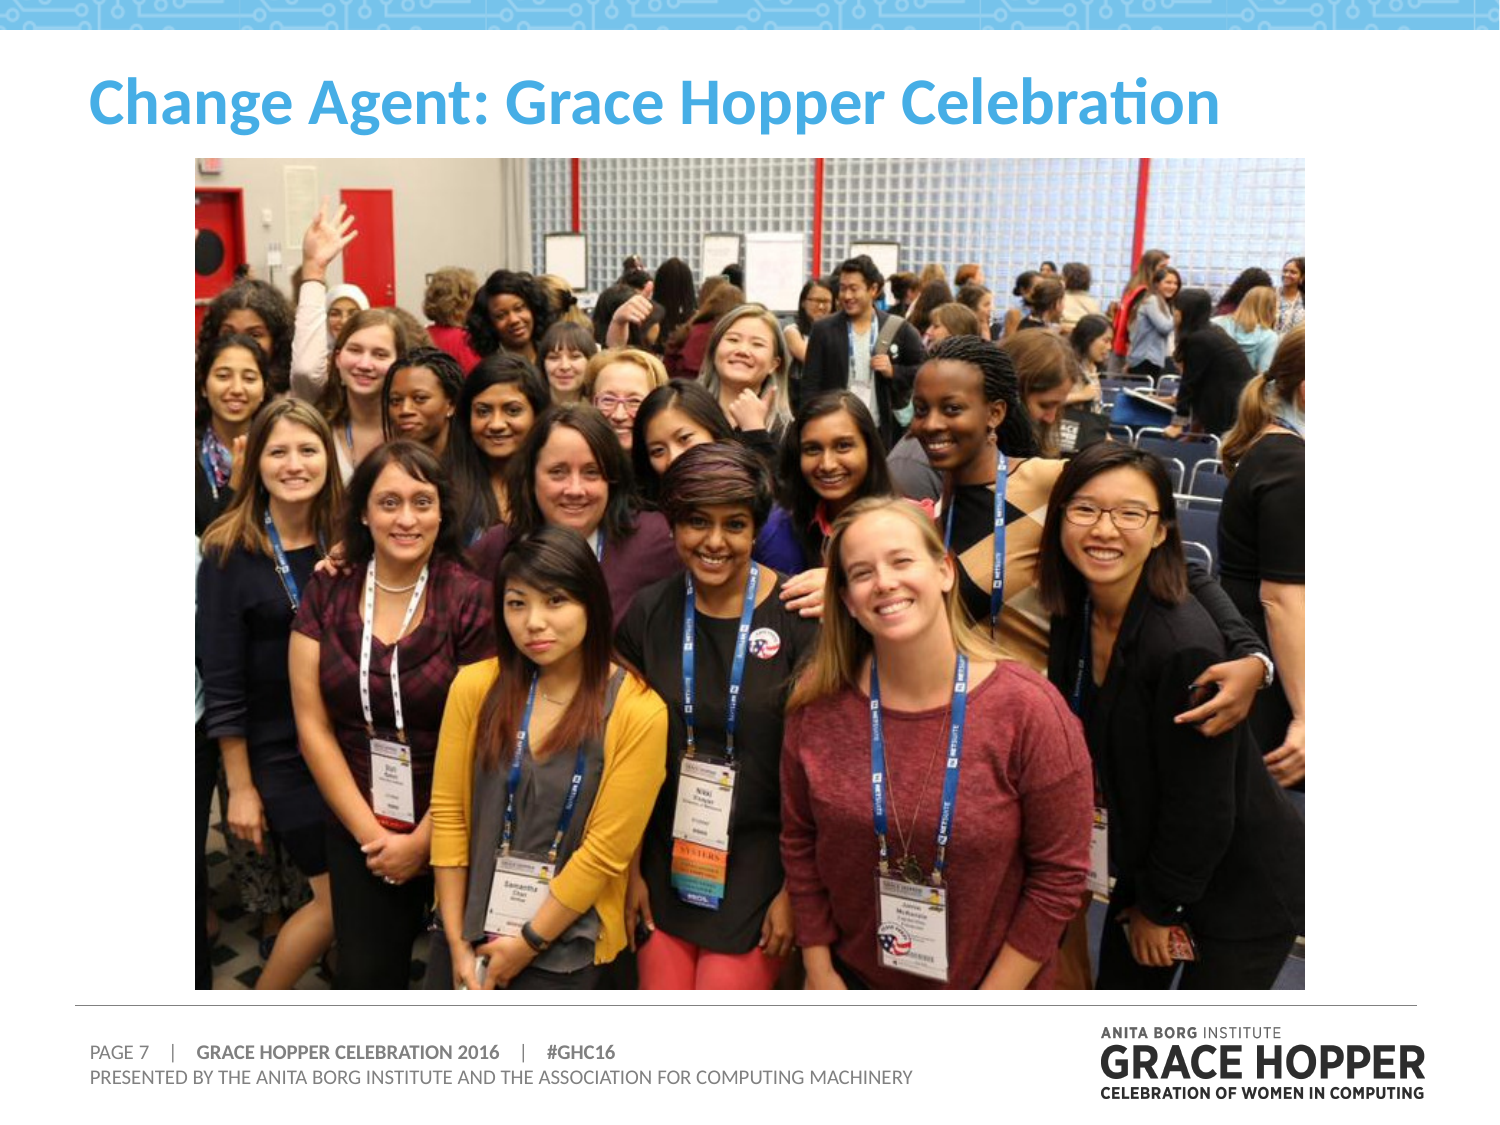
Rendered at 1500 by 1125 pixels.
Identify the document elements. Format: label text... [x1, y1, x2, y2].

text_box Change Agent: Grace Hopper Celebration [75, 45, 1425, 152]
picture [195, 158, 1305, 990]
picture [1101, 1027, 1425, 1099]
picture [0, 0, 1500, 30]
